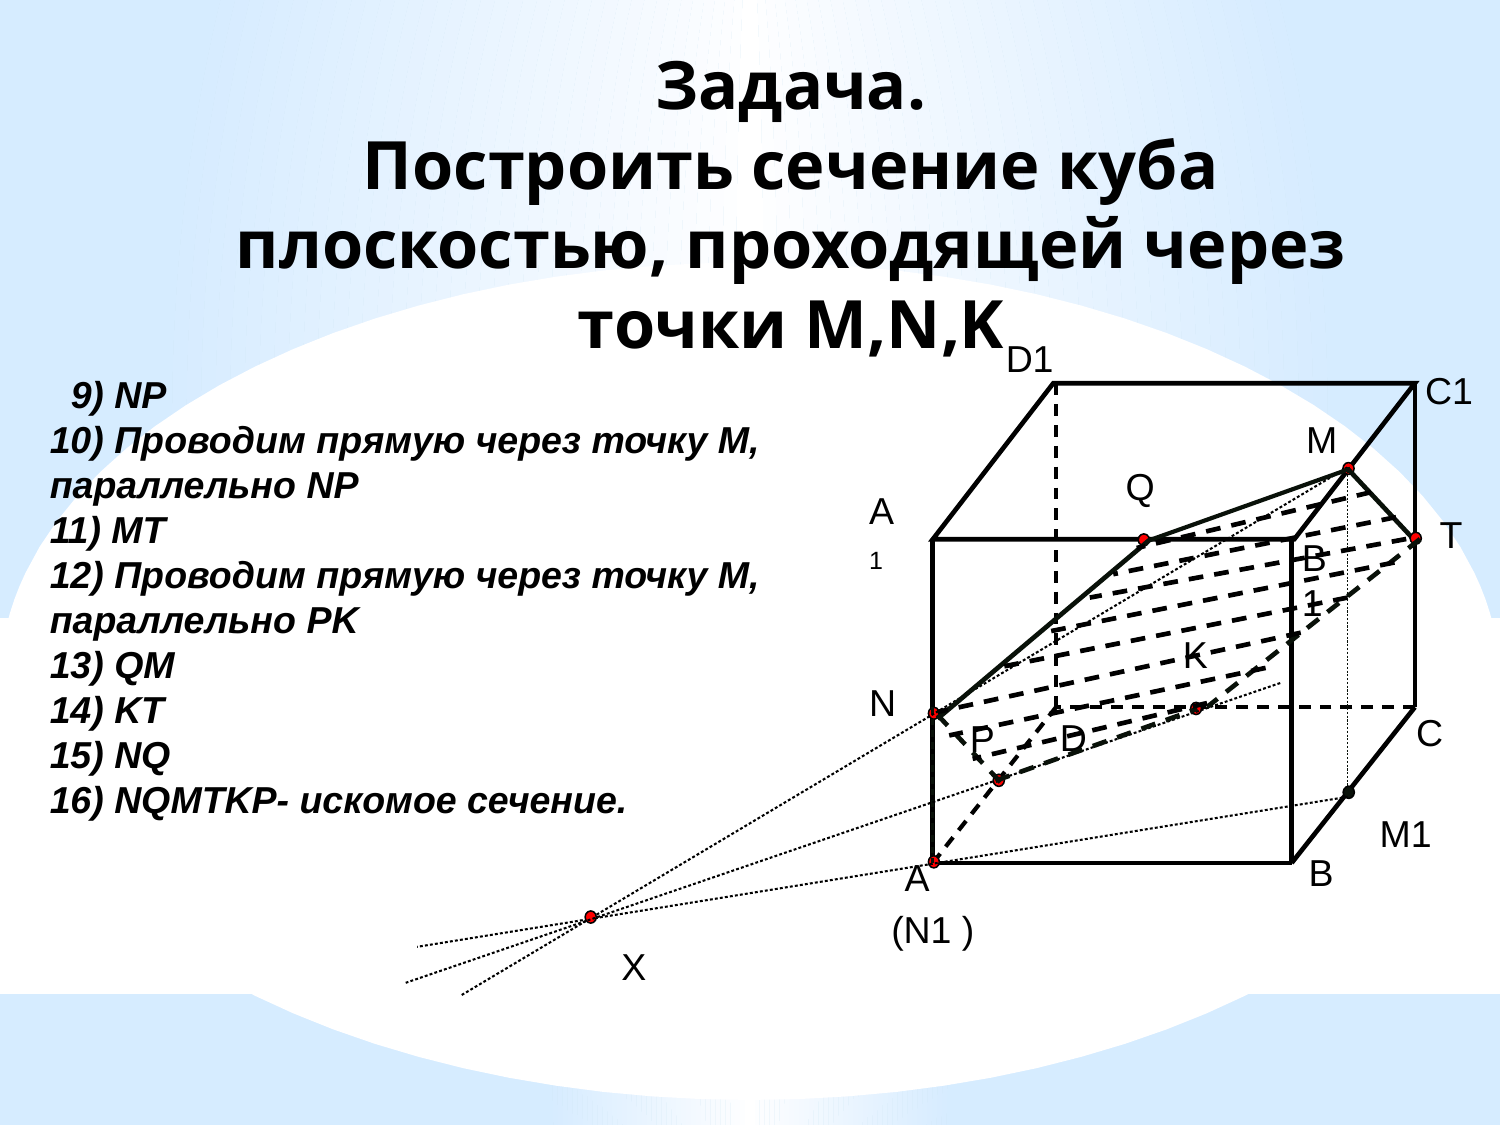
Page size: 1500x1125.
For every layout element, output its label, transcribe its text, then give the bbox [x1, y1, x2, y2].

text_box C [1401, 701, 1469, 762]
text_box [1194, 707, 1202, 715]
text_box (N1 ) [876, 898, 1000, 959]
text_box [928, 707, 938, 720]
text_box D [1044, 706, 1113, 767]
text_box T [1424, 503, 1478, 564]
text_box X [606, 935, 662, 995]
text_box [1410, 532, 1422, 542]
text_box Задача. Построить сечение куба плоскостью, проходящей через точки M,N,K [187, 35, 1395, 370]
text_box 9) NP 10) Проводим прямую через точку M, параллельно NP 11) MT 12) Проводим прямую через точку M, параллельно PK 13) QM 14) KT 15) NQ 16) NQMTKP- искомое сечение. [35, 363, 786, 829]
text_box [1343, 786, 1355, 799]
text_box [1138, 533, 1149, 544]
text_box Q [1110, 455, 1170, 515]
text_box [585, 910, 597, 924]
text_box N [854, 671, 922, 732]
text_box B [1293, 841, 1362, 902]
text_box A1 [854, 479, 922, 585]
text_box A [889, 846, 958, 898]
text_box M1 [1364, 803, 1447, 863]
text_box B1 [1287, 527, 1355, 632]
text_box P [955, 707, 1008, 768]
text_box C1 [1410, 359, 1500, 420]
text_box M [1291, 408, 1359, 469]
text_box D1 [991, 328, 1081, 388]
text_box [928, 855, 940, 868]
text_box K [1168, 623, 1236, 684]
text_box [993, 779, 1005, 787]
